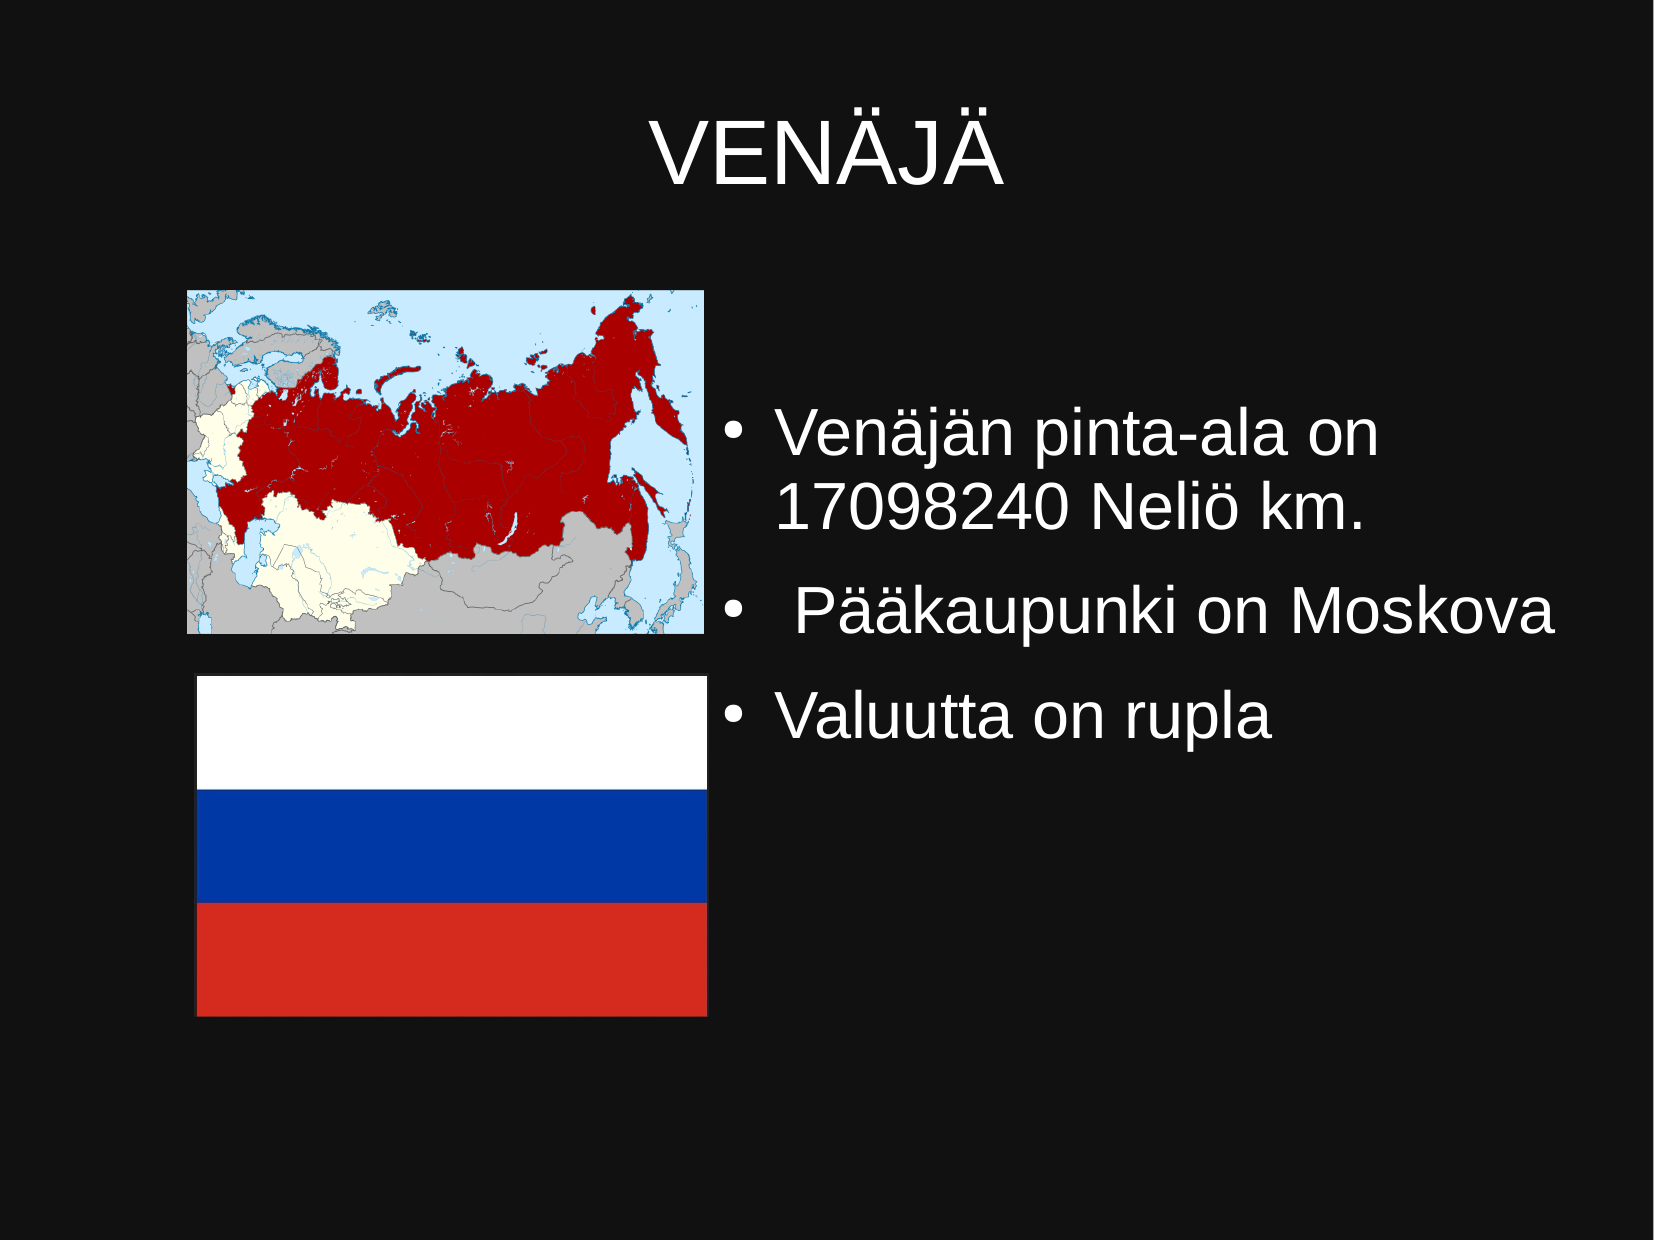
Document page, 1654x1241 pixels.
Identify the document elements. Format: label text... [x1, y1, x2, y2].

list Venäjän pinta-ala on 17098240 Neliö km. Pääkaupunki on Moskova Valuutta on rupla [703, 290, 1630, 1010]
picture [187, 290, 703, 634]
picture [194, 673, 709, 1017]
title VENÄJÄ [82, 49, 1571, 257]
